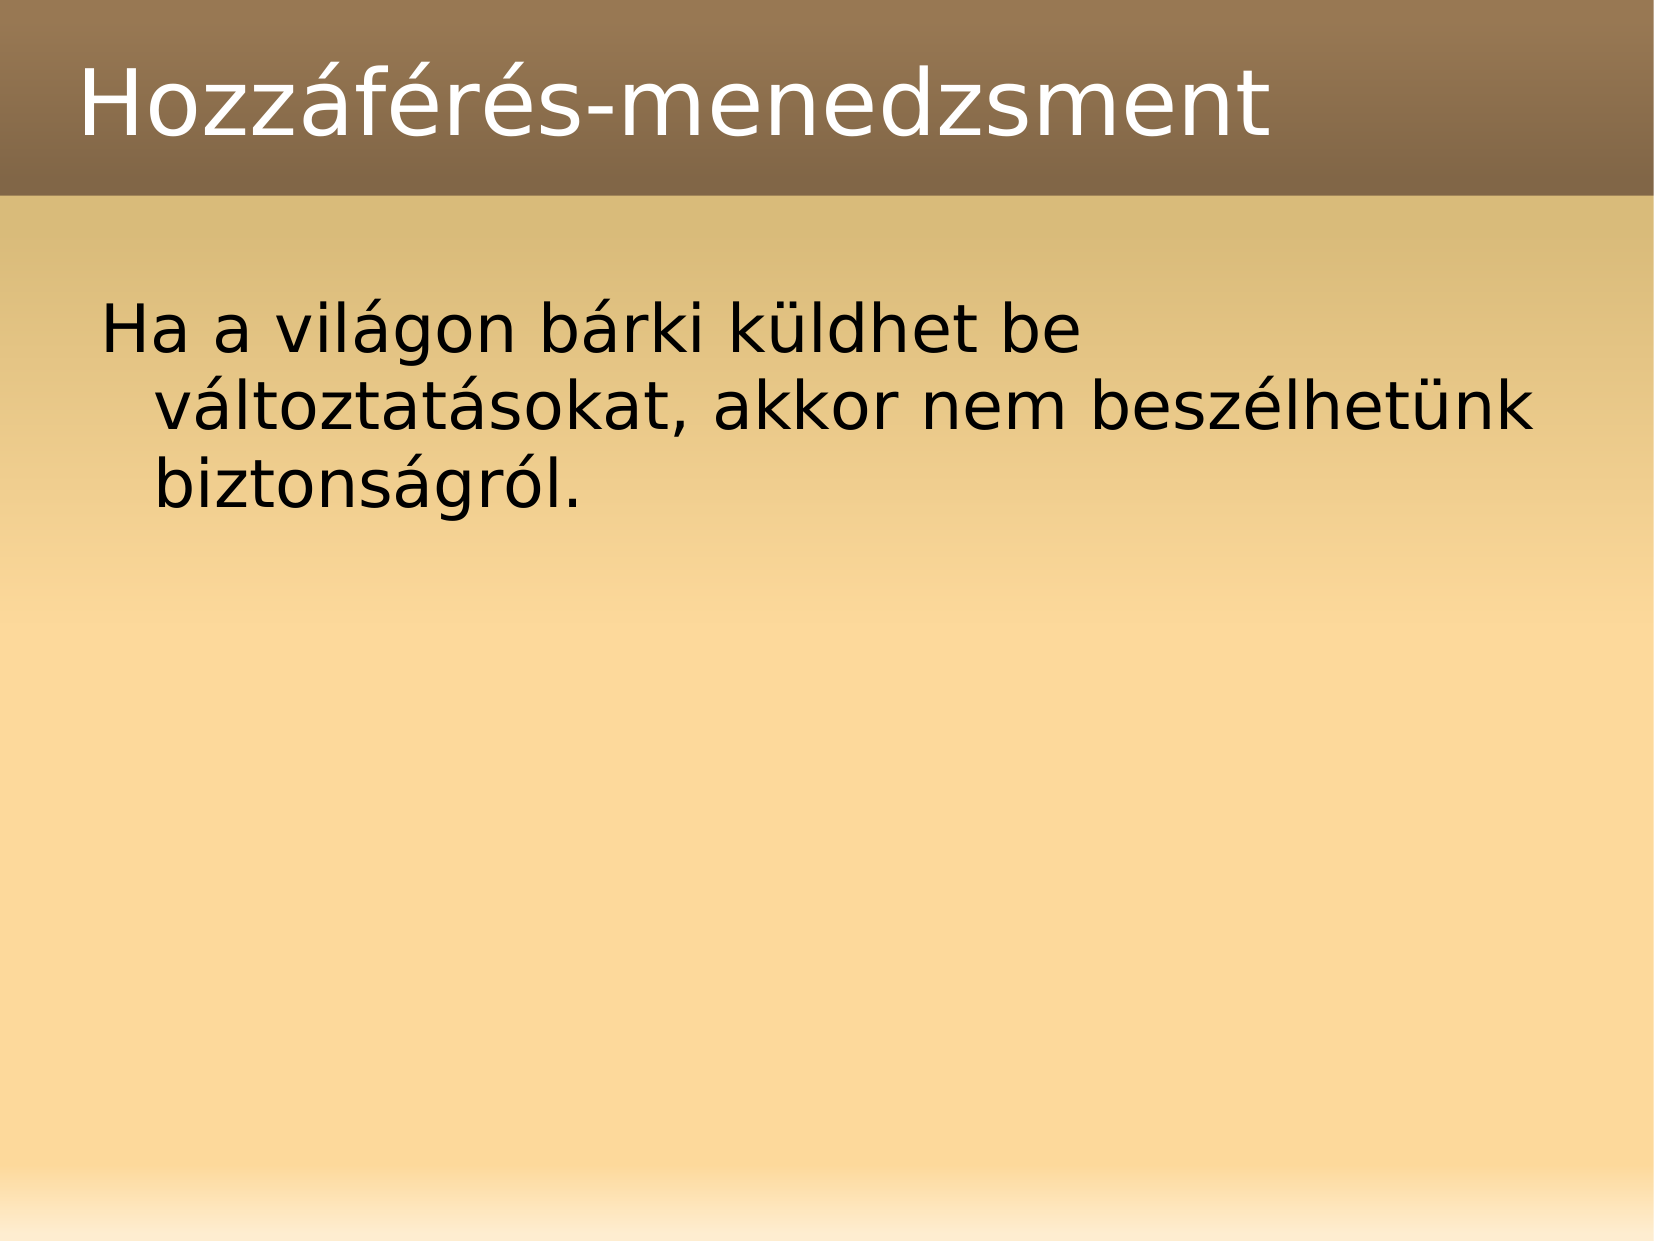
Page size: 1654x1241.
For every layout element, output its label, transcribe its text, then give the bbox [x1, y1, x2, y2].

list Ha a világon bárki küldhet be változtatásokat, akkor nem beszélhetünk biztonságról. [82, 290, 1571, 1094]
picture [0, 0, 1654, 1241]
title Hozzáférés-menedzsment [76, 7, 1565, 200]
